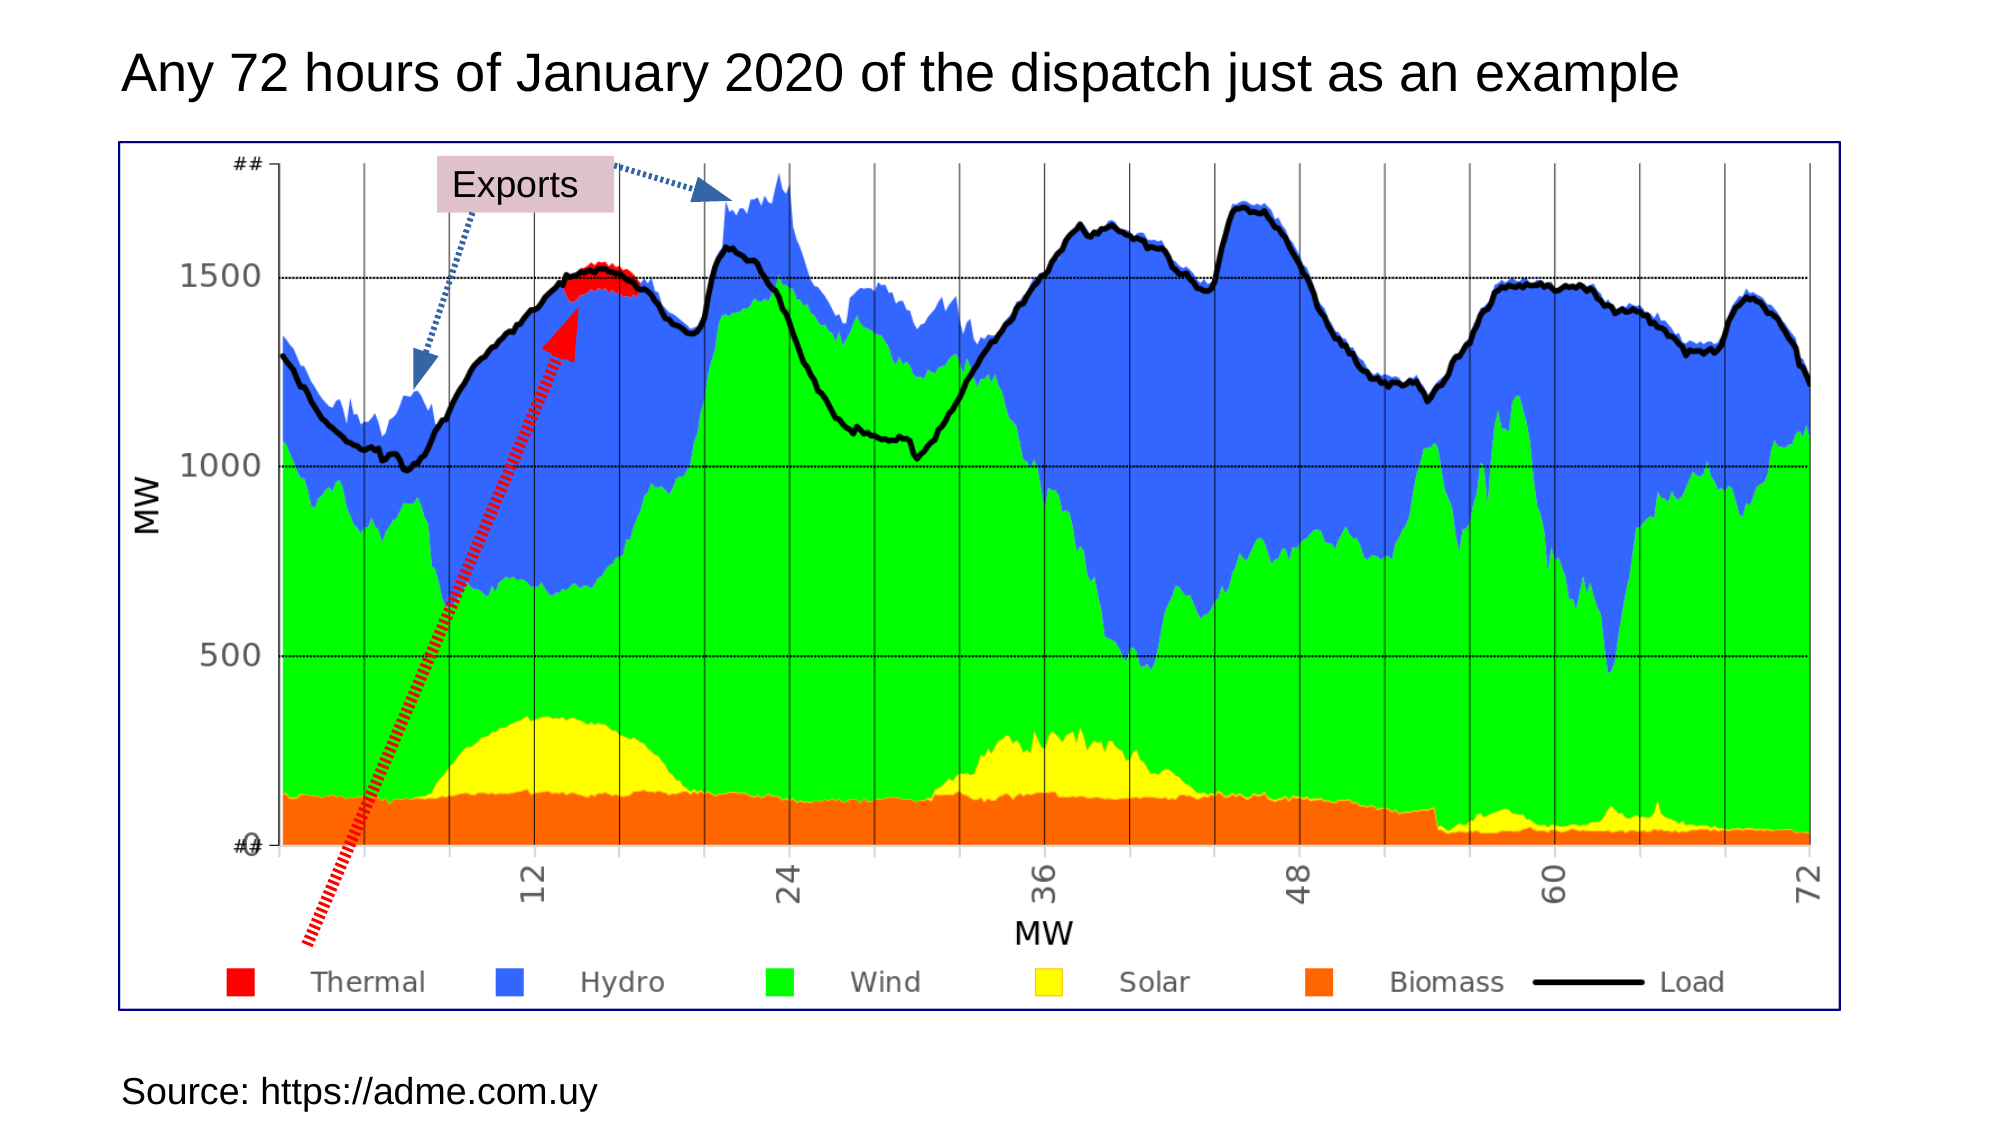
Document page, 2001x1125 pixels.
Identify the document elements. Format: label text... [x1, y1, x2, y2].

picture [118, 141, 1841, 1011]
text_box Any 72 hours of January 2020 of the dispatch just as an example [106, 35, 1831, 111]
text_box Exports [437, 155, 615, 213]
text_box Source: https://adme.com.uy [106, 1062, 1335, 1120]
